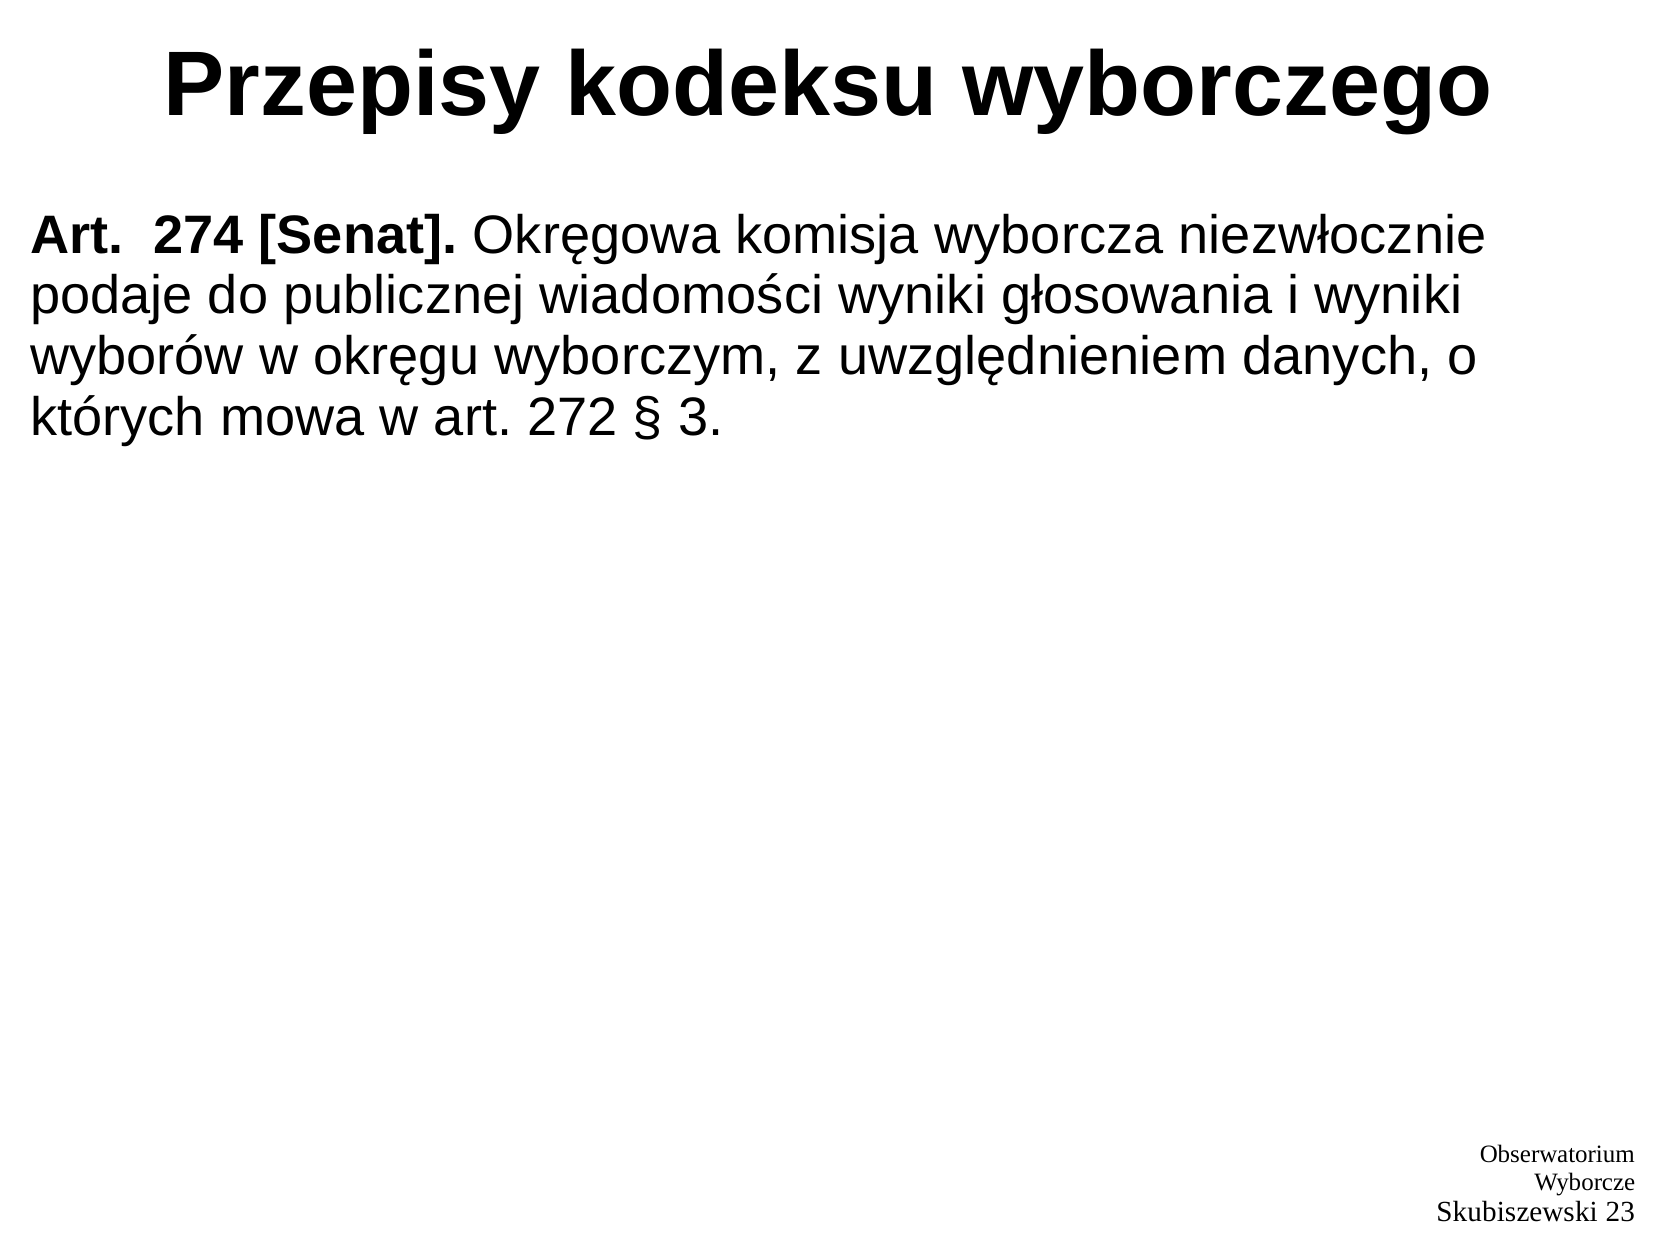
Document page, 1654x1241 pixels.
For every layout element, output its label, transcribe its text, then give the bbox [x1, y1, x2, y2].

title Przepisy kodeksu wyborczego [84, 32, 1573, 204]
list Art. 274 [Senat]. Okręgowa komisja wyborcza niezwłocznie podaje do publicznej wiadomości wyniki głosowania i wyniki wyborów w okręgu wyborczym, z uwzględnieniem danych, o których mowa w art. 272 § 3. [30, 204, 1583, 1216]
